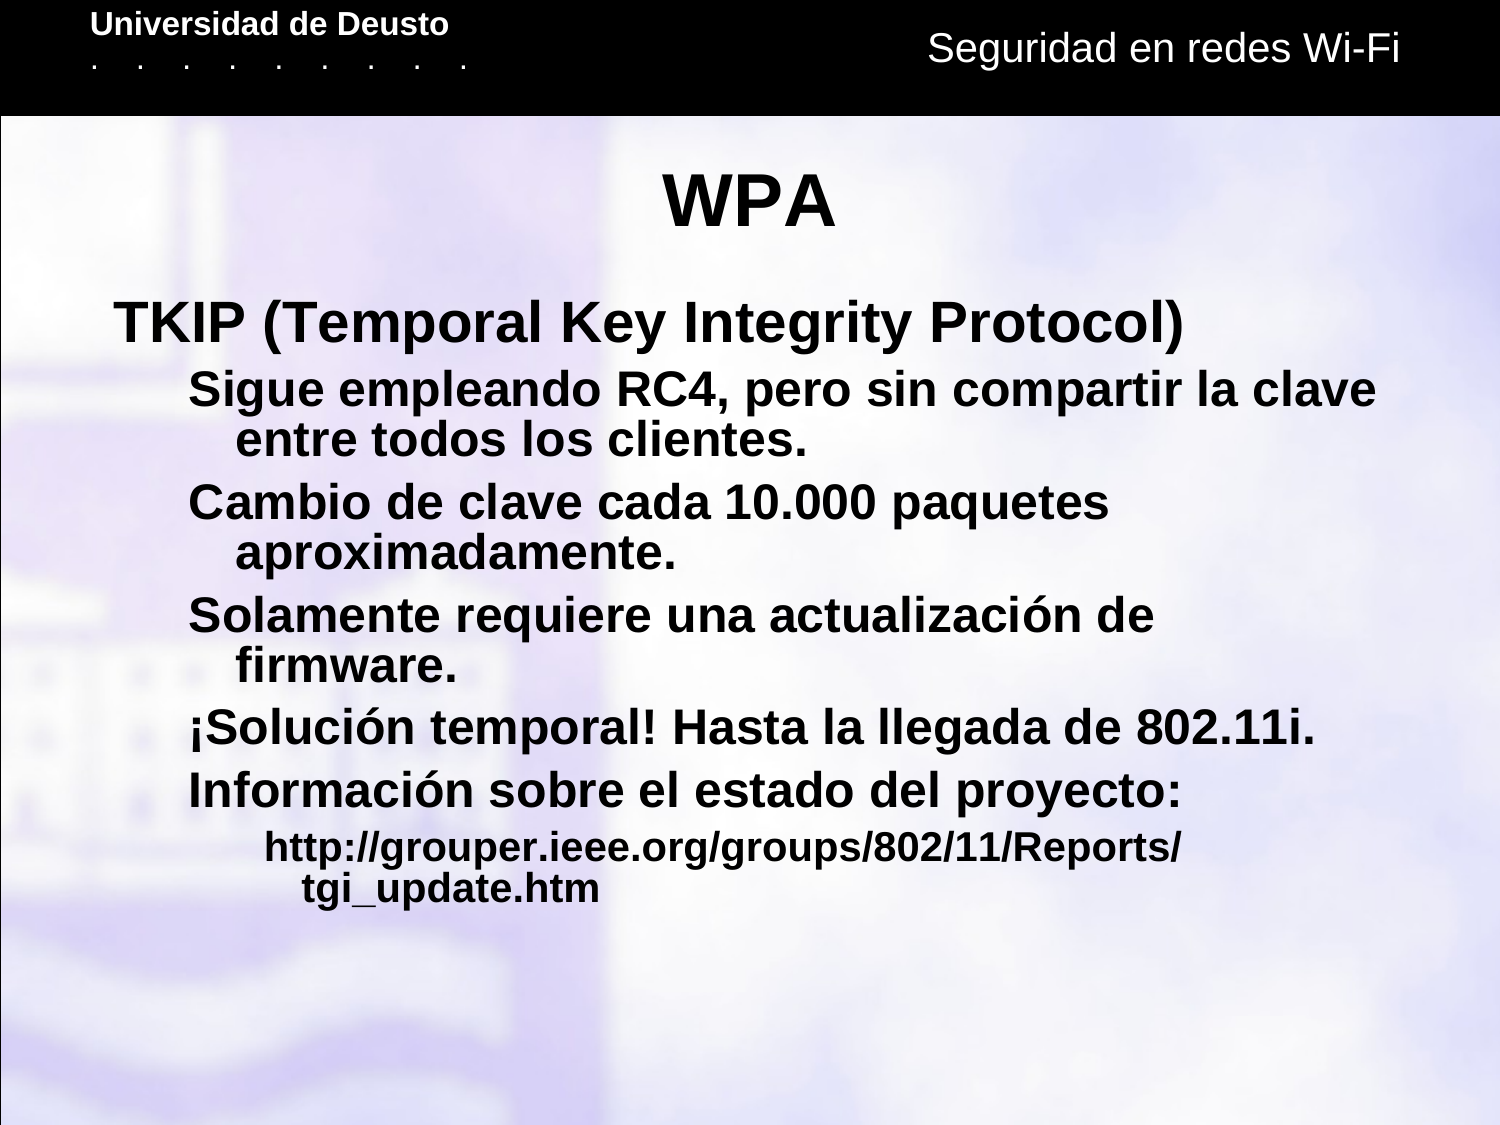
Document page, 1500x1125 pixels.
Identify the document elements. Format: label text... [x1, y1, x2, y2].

list TKIP (Temporal Key Integrity Protocol) Sigue empleando RC4, pero sin compartir la clave entre todos los clientes. Cambio de clave cada 10.000 paquetes aproximadamente. Solamente requiere una actualización de firmware. ¡Solución temporal! Hasta la llegada de 802.11i. Información sobre el estado del proyecto: http://grouper.ieee.org/groups/802/11/Reports/tgi_update.htm [114, 295, 1390, 983]
title WPA [112, 137, 1388, 263]
picture [1, 116, 1500, 1125]
